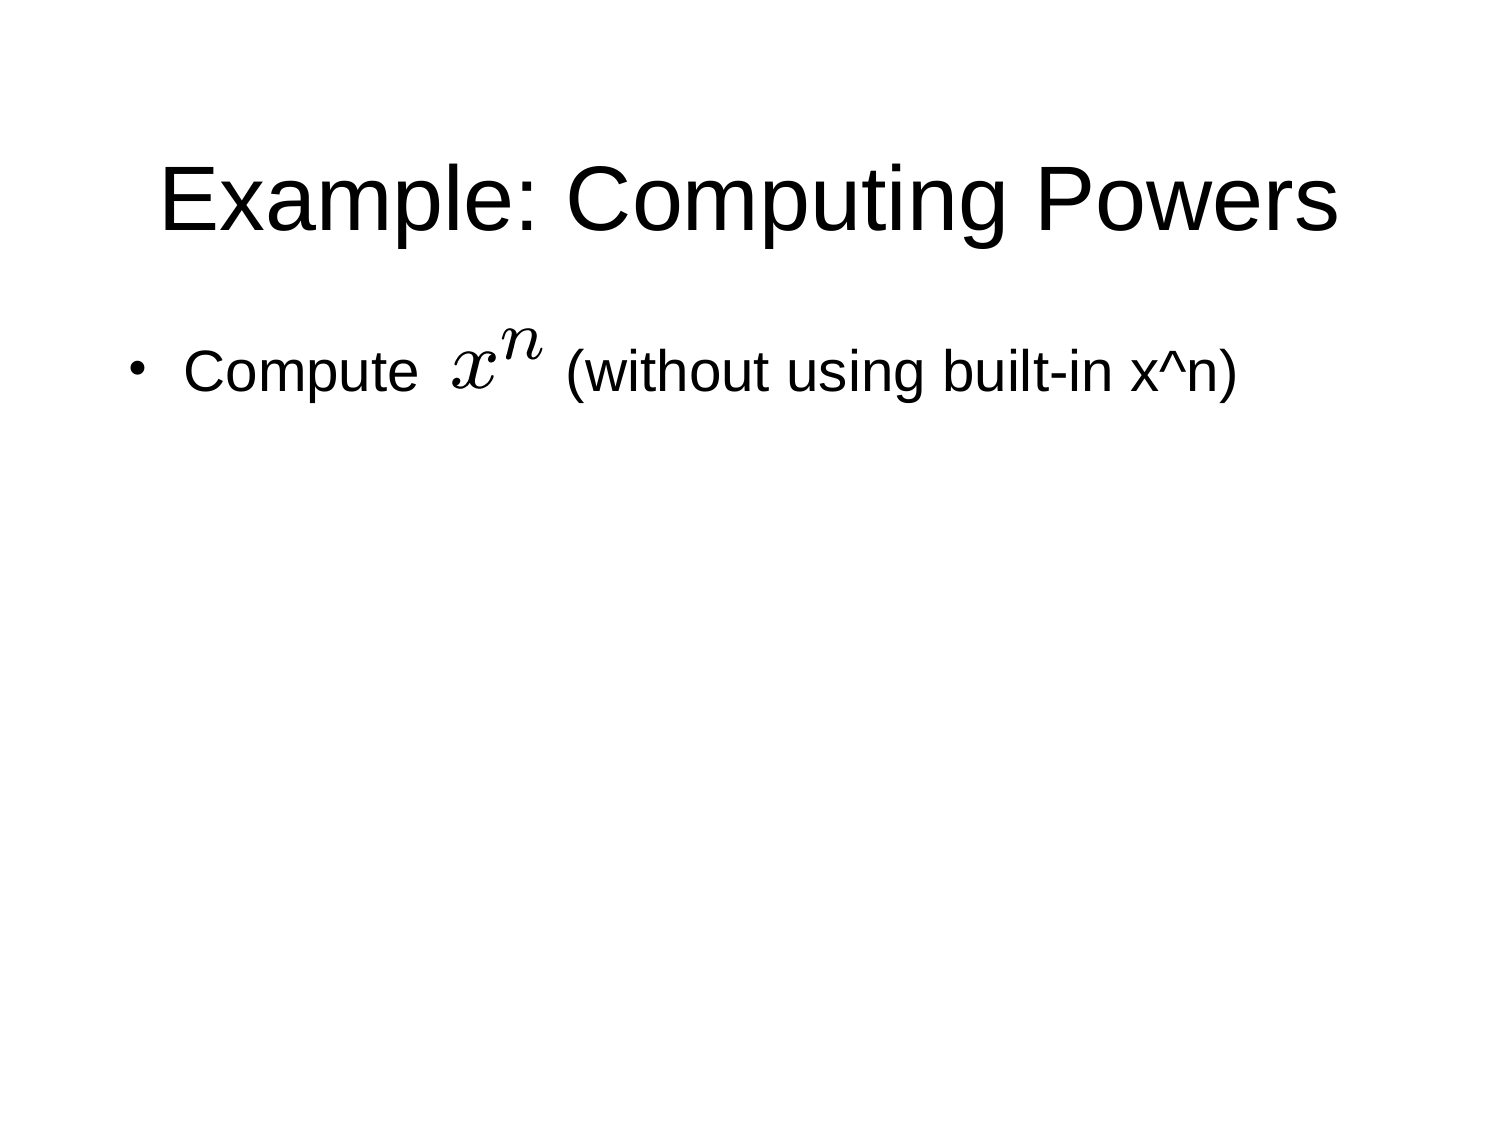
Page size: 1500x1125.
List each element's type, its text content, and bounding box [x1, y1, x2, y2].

title Example: Computing Powers [112, 99, 1388, 288]
picture [448, 326, 545, 389]
list Compute (without using built-in x^n) [112, 324, 1388, 1000]
